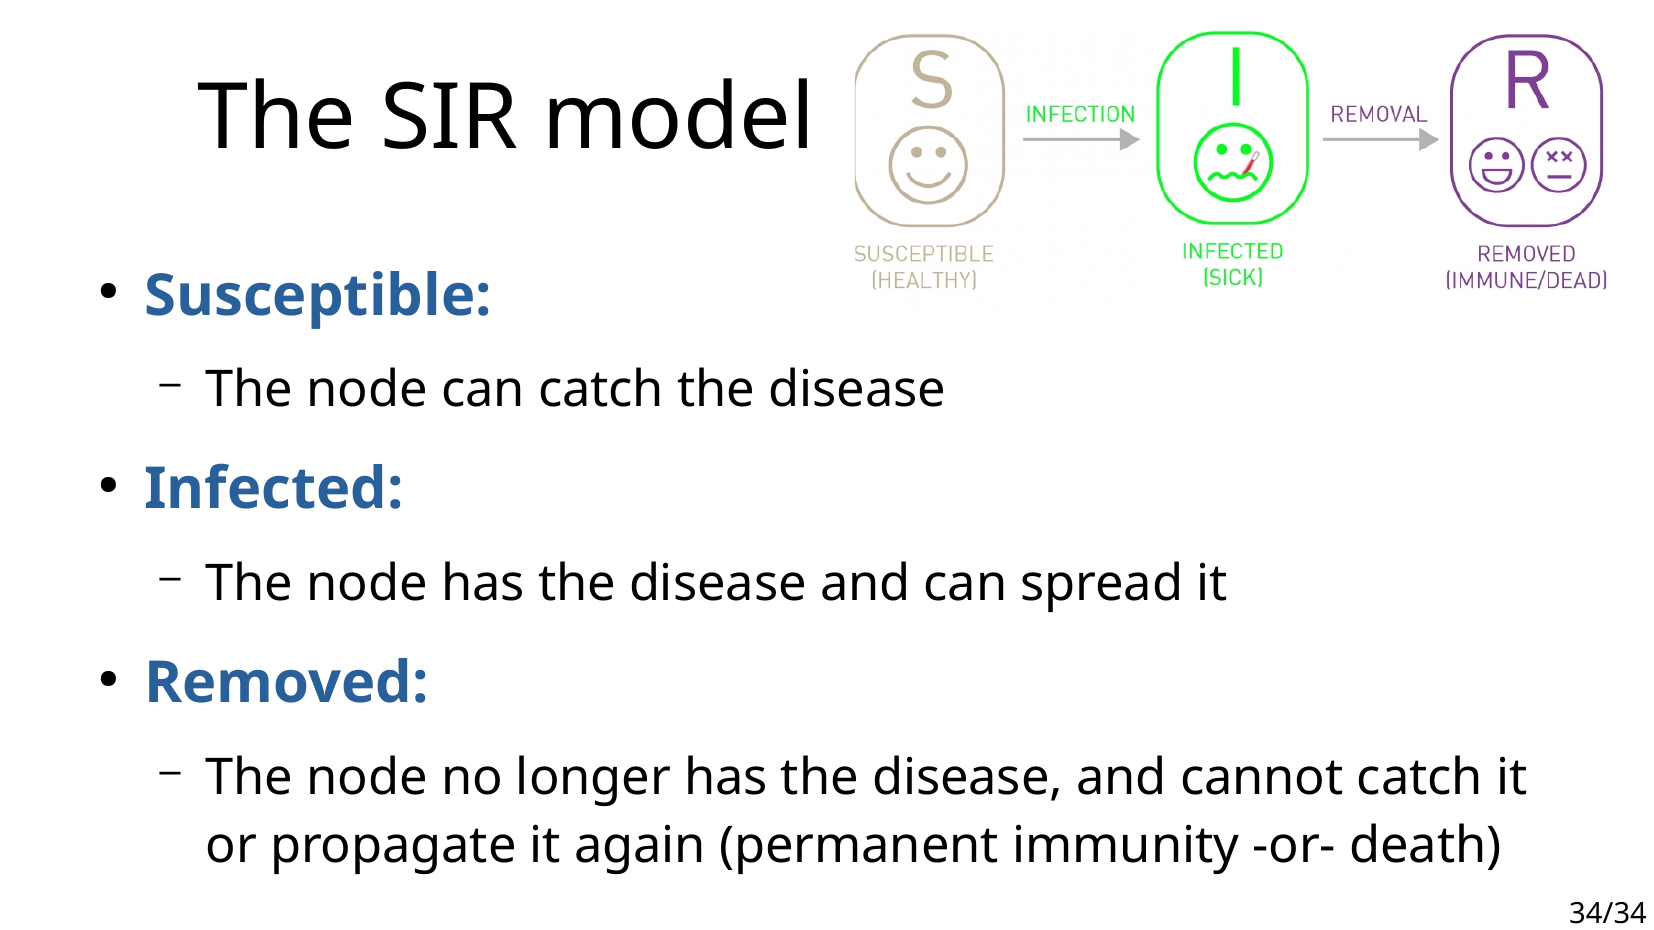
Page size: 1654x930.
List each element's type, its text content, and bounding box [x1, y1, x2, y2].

title The SIR model [82, 1, 931, 225]
picture [854, 29, 1637, 315]
list Susceptible: The node can catch the disease Infected: The node has the disease and can spread it Removed: The node no longer has the disease, and cannot catch it or propagate it again (permanent immunity -or- death) [82, 252, 1571, 886]
